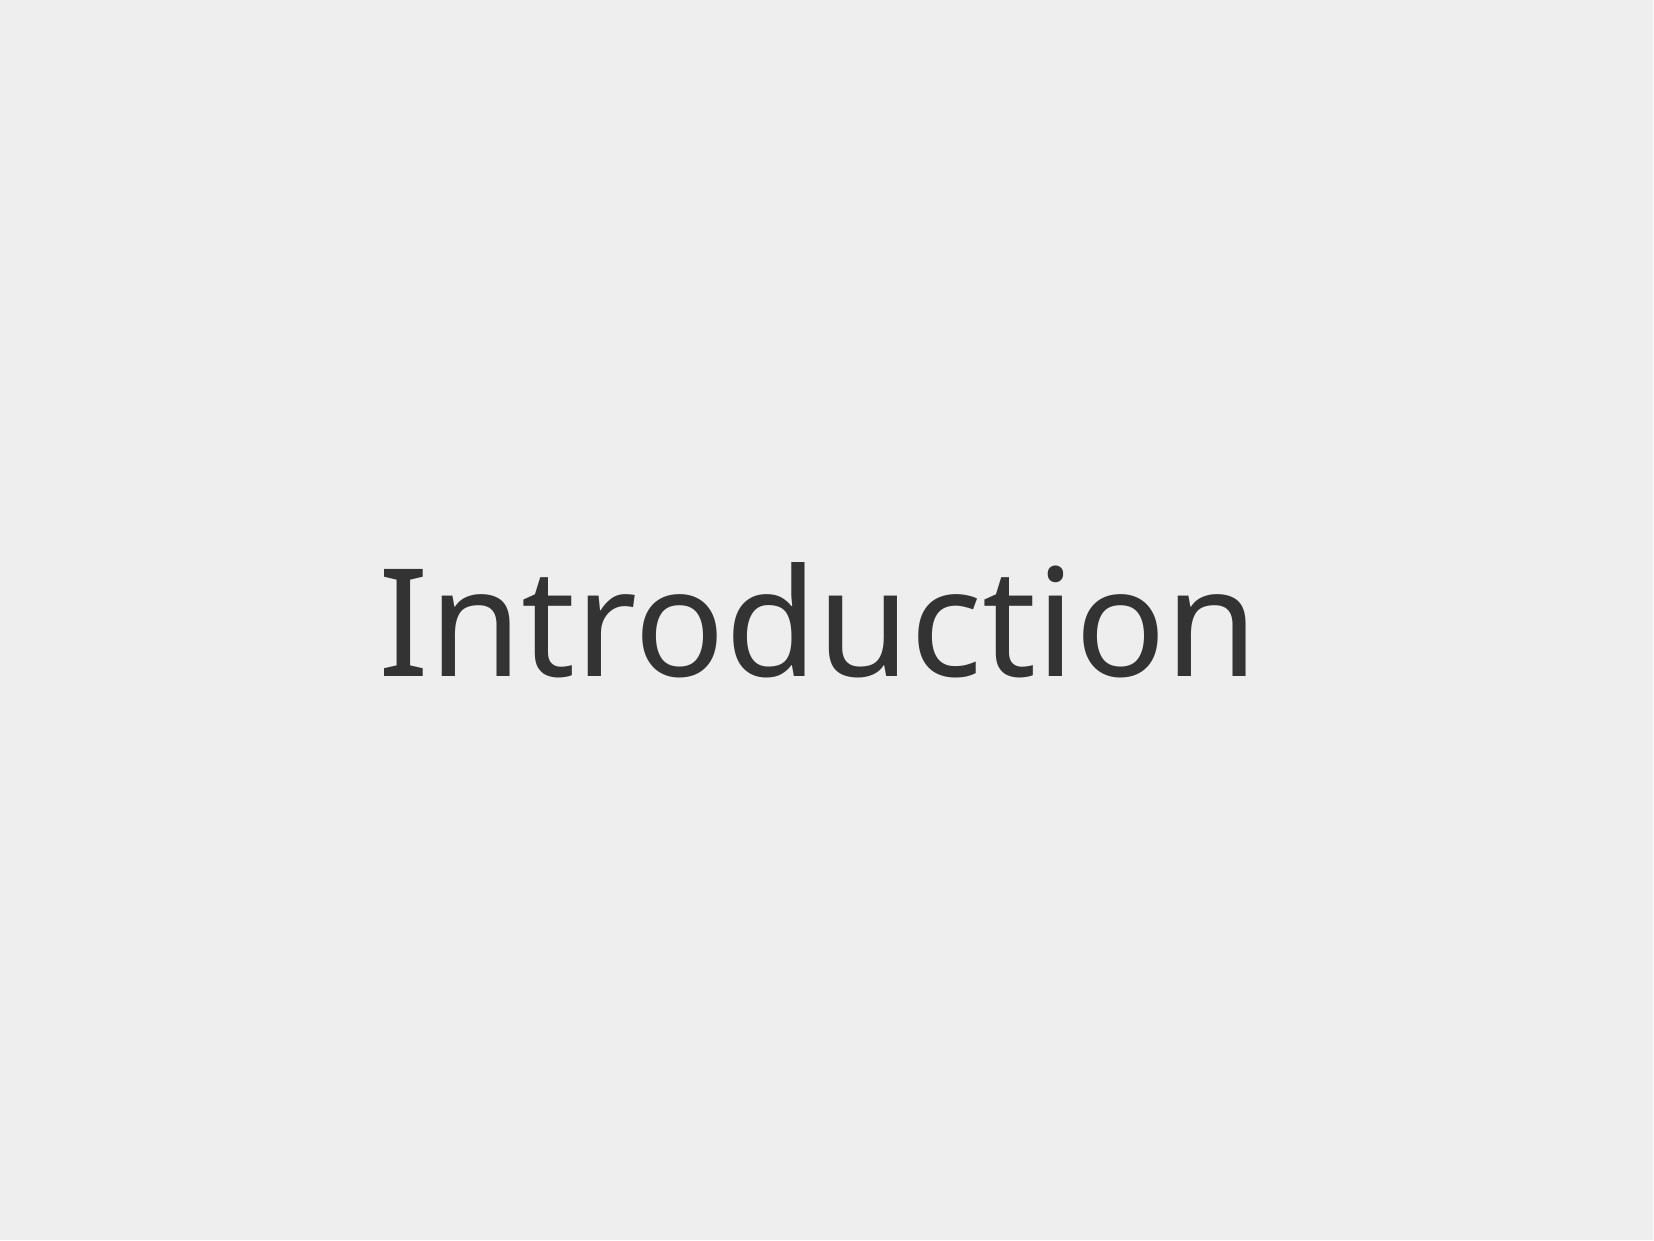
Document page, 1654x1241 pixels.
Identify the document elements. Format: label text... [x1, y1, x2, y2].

title Introduction [74, 524, 1564, 713]
